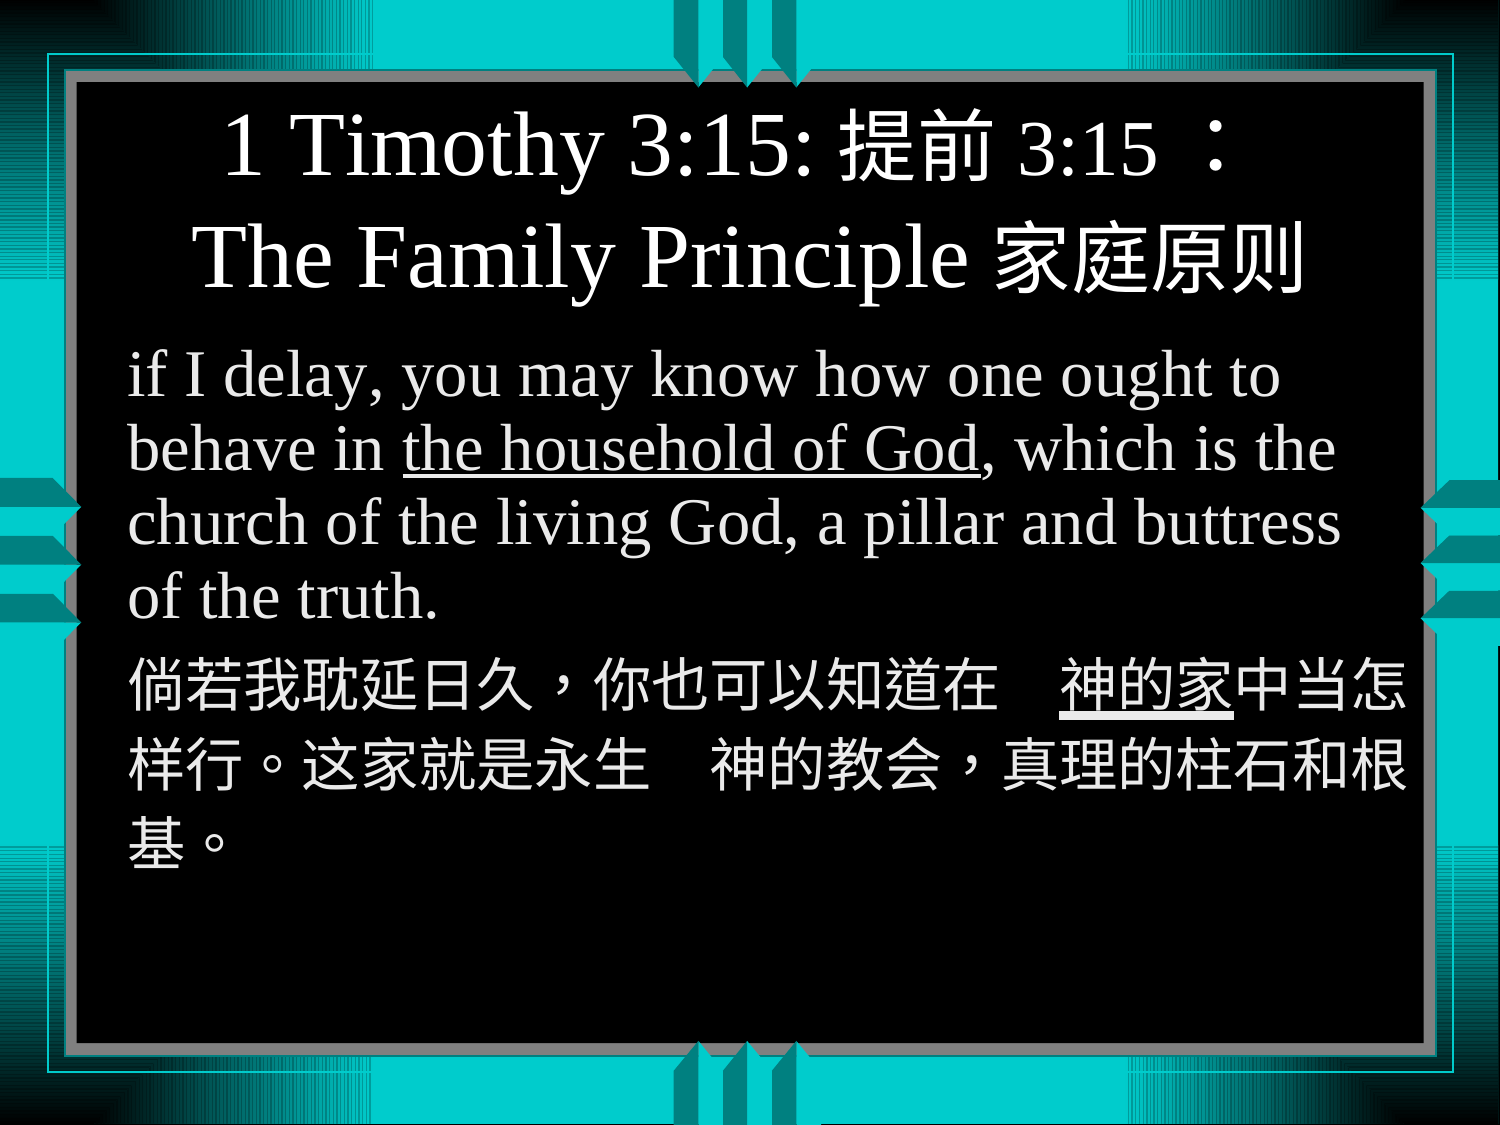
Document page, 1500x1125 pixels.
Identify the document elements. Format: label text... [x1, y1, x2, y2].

text_box if I delay, you may know how one ought to behave in the household of God, which is the church of the living God, a pillar and buttress of the truth. 倘若我耽延日久，你也可以知道在 神的家中当怎样行。这家就是永生 神的教会，真理的柱石和根基。 [112, 329, 1426, 974]
title 1 Timothy 3:15:提前3:15： The Family Principle家庭原则 [112, 62, 1388, 326]
